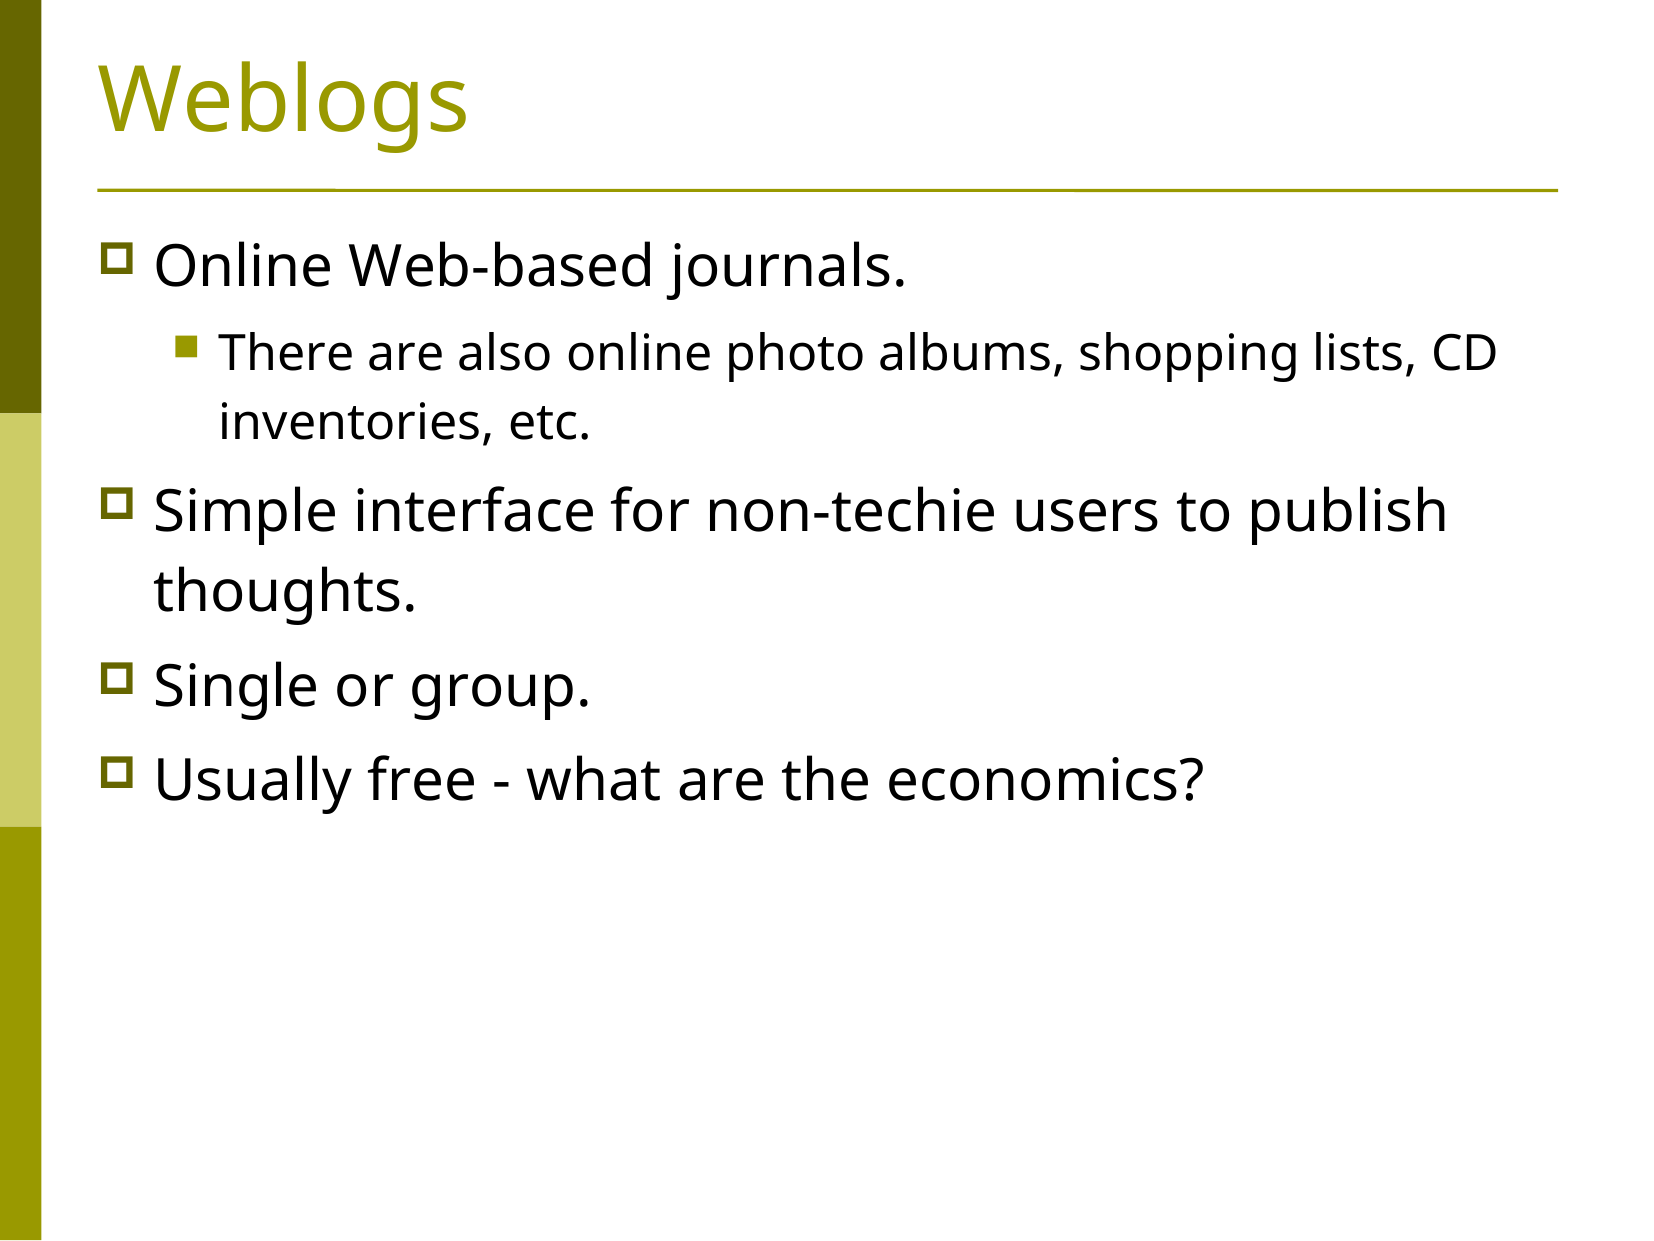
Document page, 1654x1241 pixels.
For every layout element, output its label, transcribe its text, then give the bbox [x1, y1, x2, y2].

list Online Web-based journals. There are also online photo albums, shopping lists, CD inventories, etc. Simple interface for non-techie users to publish thoughts. Single or group. Usually free - what are the economics? [82, 216, 1571, 1109]
title Weblogs [82, 0, 1571, 164]
